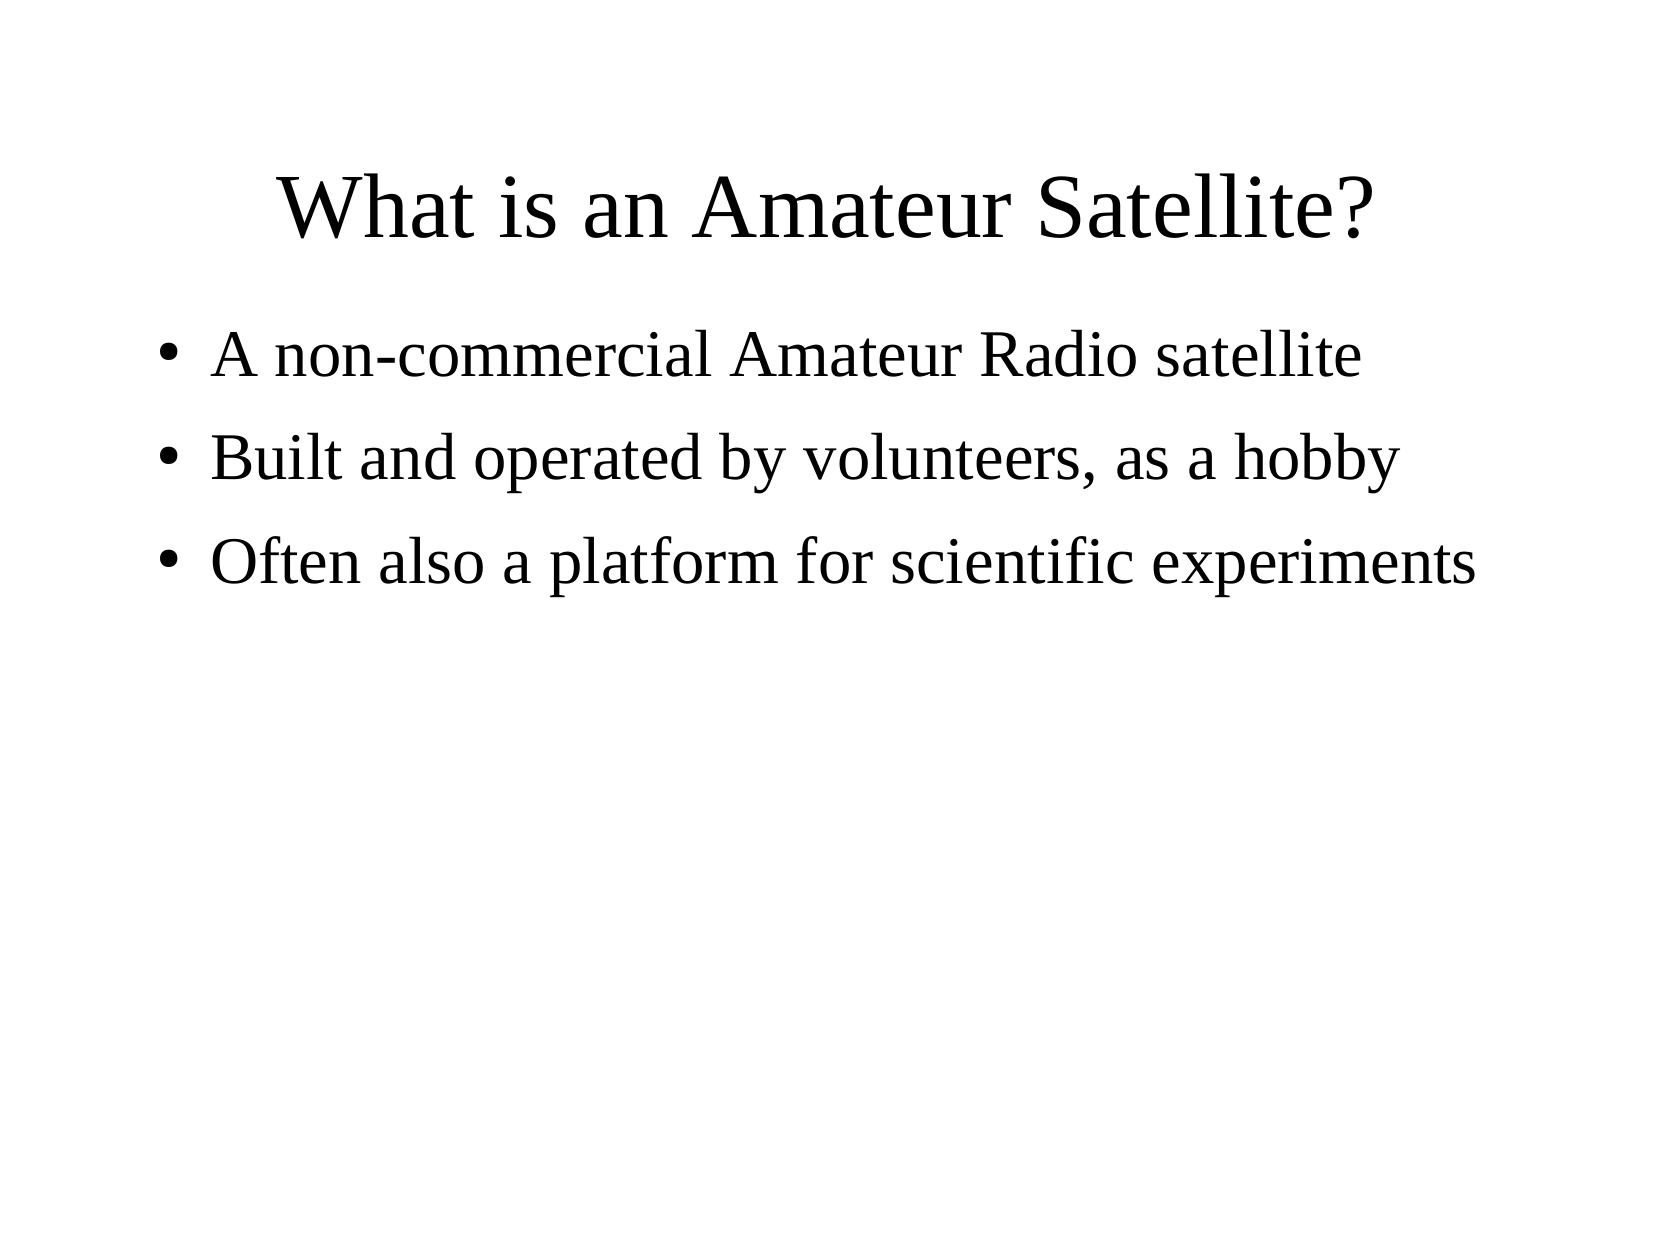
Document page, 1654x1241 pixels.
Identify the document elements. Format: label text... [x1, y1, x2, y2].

title What is an Amateur Satellite? [121, 102, 1534, 311]
list A non-commercial Amateur Radio satellite Built and operated by volunteers, as a hobby Often also a platform for scientific experiments [121, 316, 1534, 1127]
